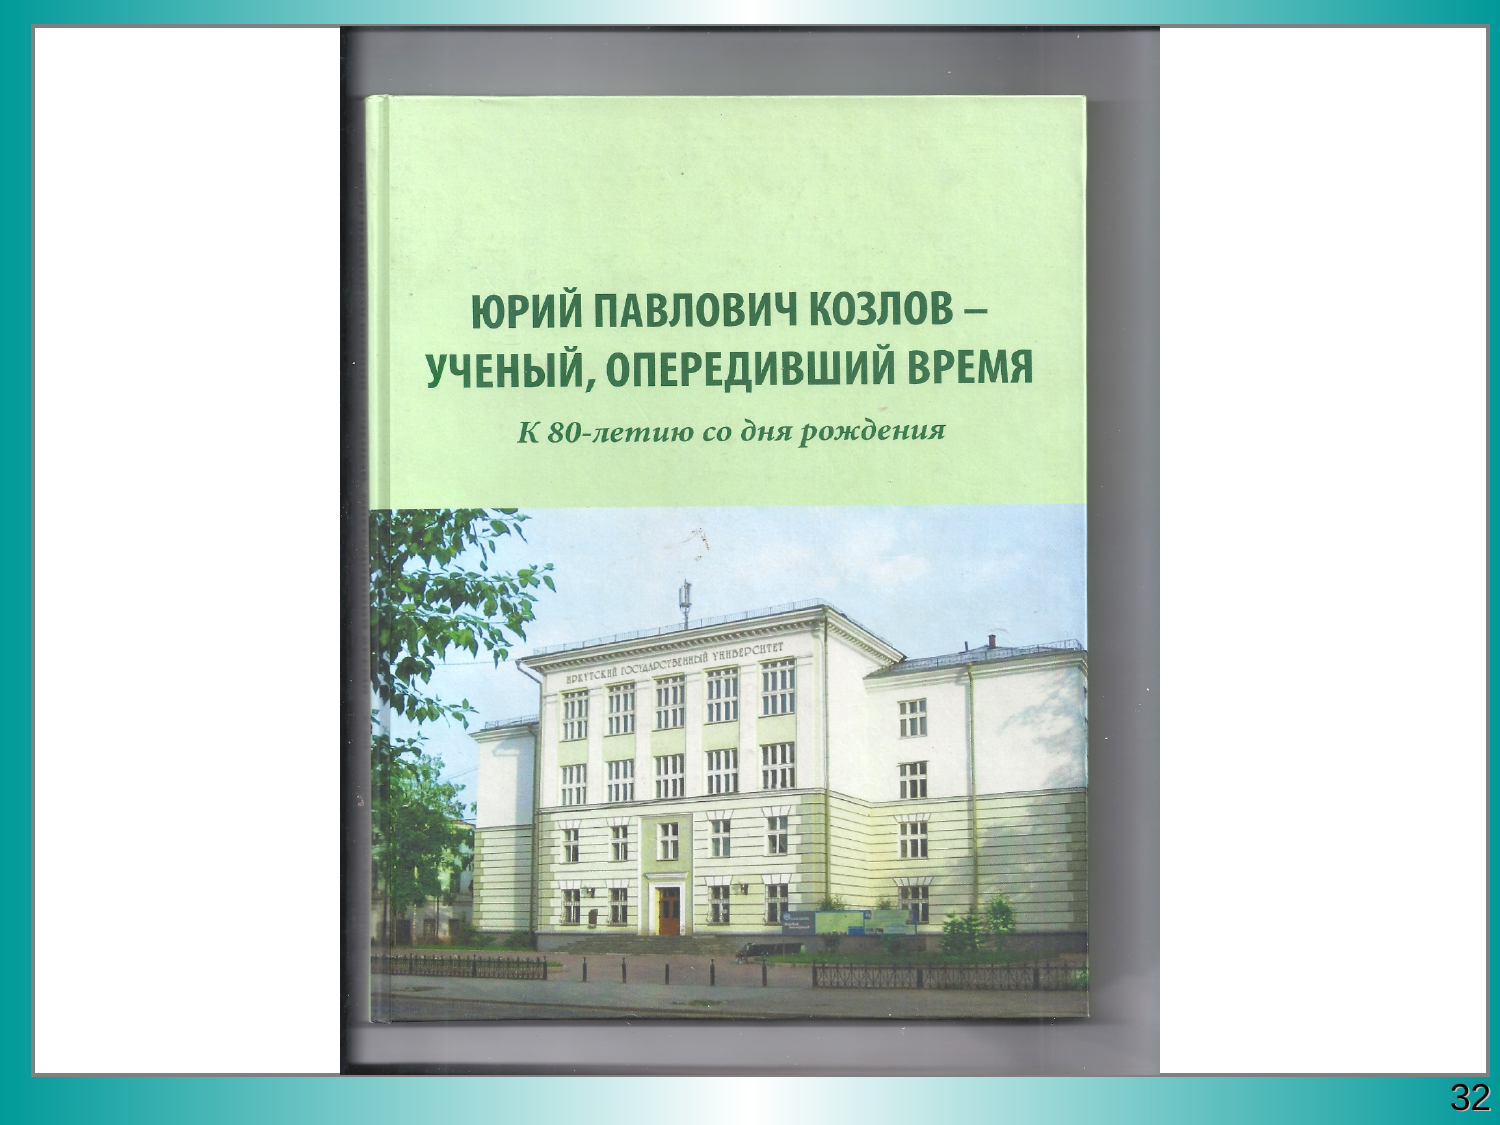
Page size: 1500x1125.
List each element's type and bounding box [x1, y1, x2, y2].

list [1160, 26, 1489, 1075]
picture [340, 26, 1160, 1075]
list [32, 26, 340, 1075]
